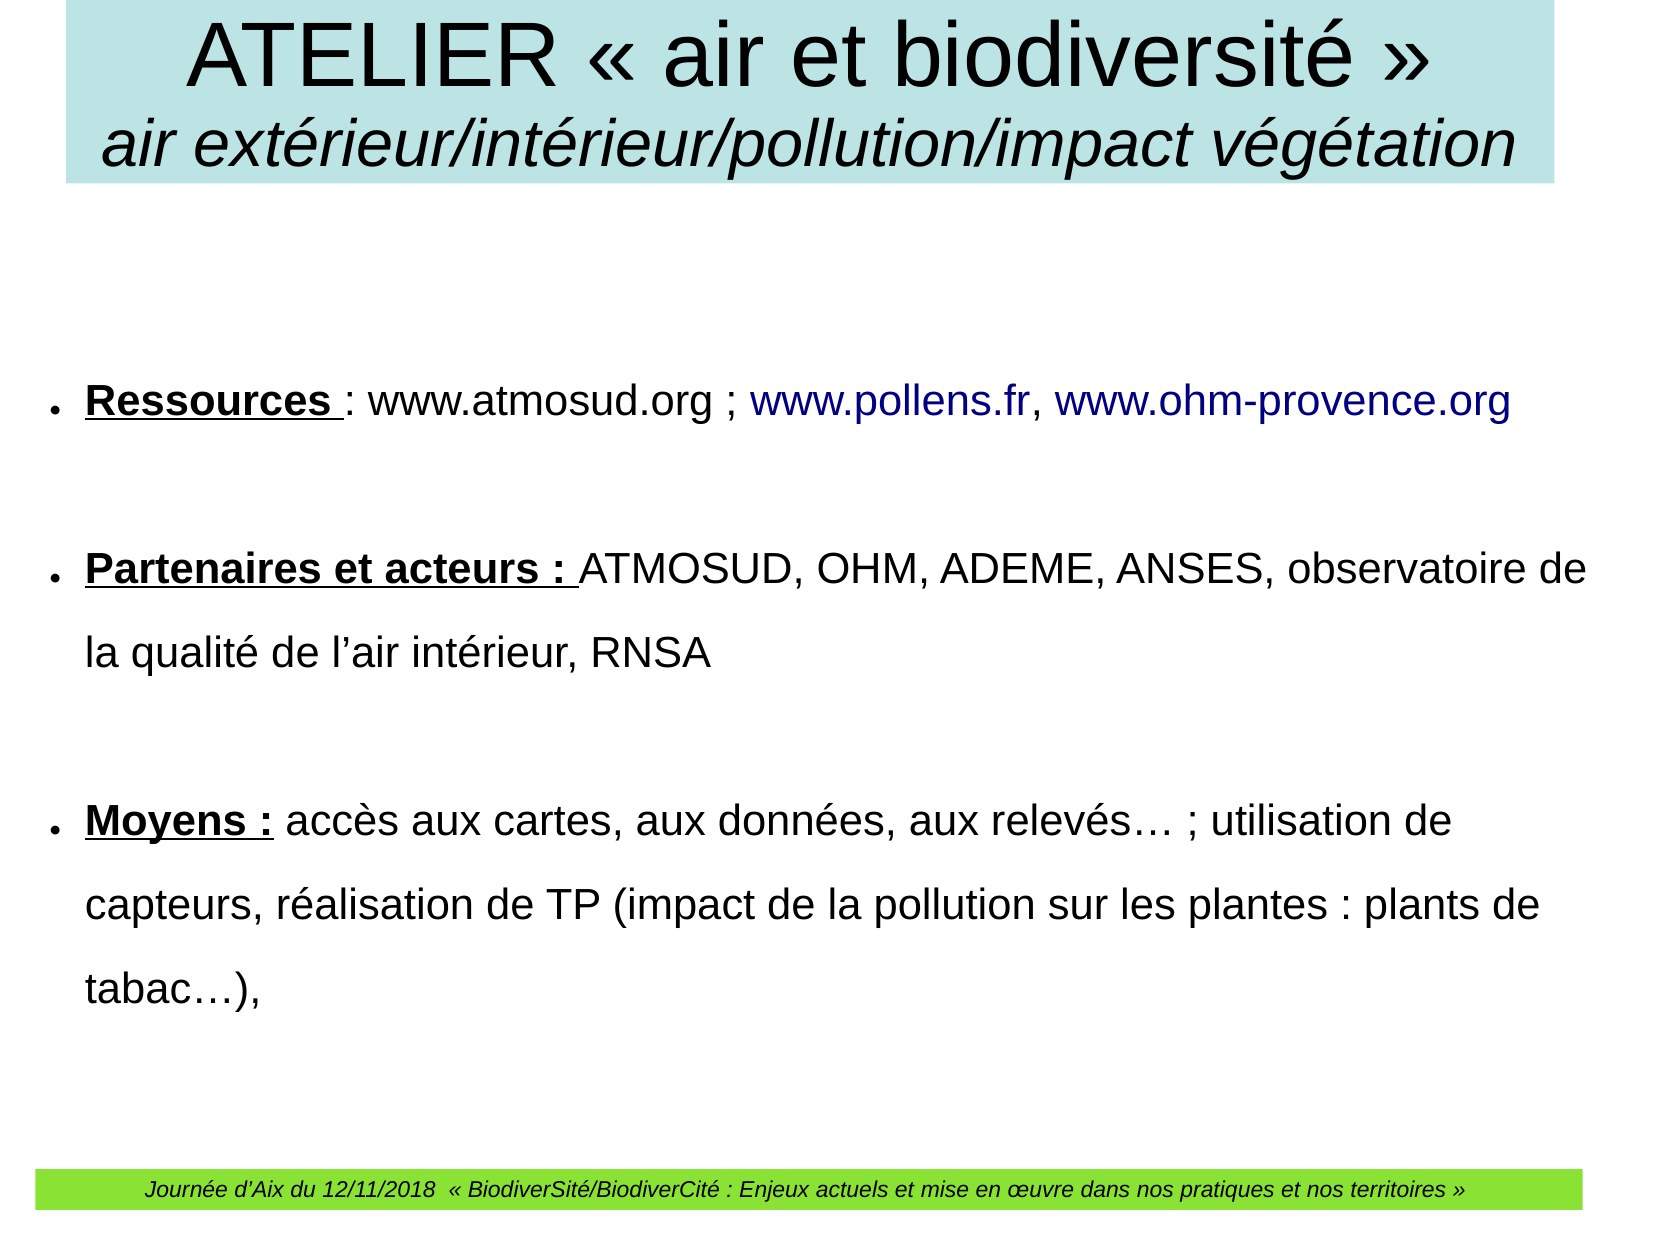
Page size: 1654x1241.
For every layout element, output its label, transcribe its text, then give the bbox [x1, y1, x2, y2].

text_box Journée d’Aix du 12/11/2018 « BiodiverSité/BiodiverCité : Enjeux actuels et mise en œuvre dans nos pratiques et nos territoires » [35, 1169, 1583, 1210]
subtitle Ressources : www.atmosud.org ; www.pollens.fr, www.ohm-provence.org Partenaires et acteurs : ATMOSUD, OHM, ADEME, ANSES, observatoire de la qualité de l’air intérieur, RNSA Moyens : accès aux cartes, aux données, aux relevés… ; utilisation de capteurs, réalisation de TP (impact de la pollution sur les plantes : plants de tabac…), [49, 288, 1593, 1128]
title ATELIER « air et biodiversité » air extérieur/intérieur/pollution/impact végétation [66, 0, 1555, 184]
